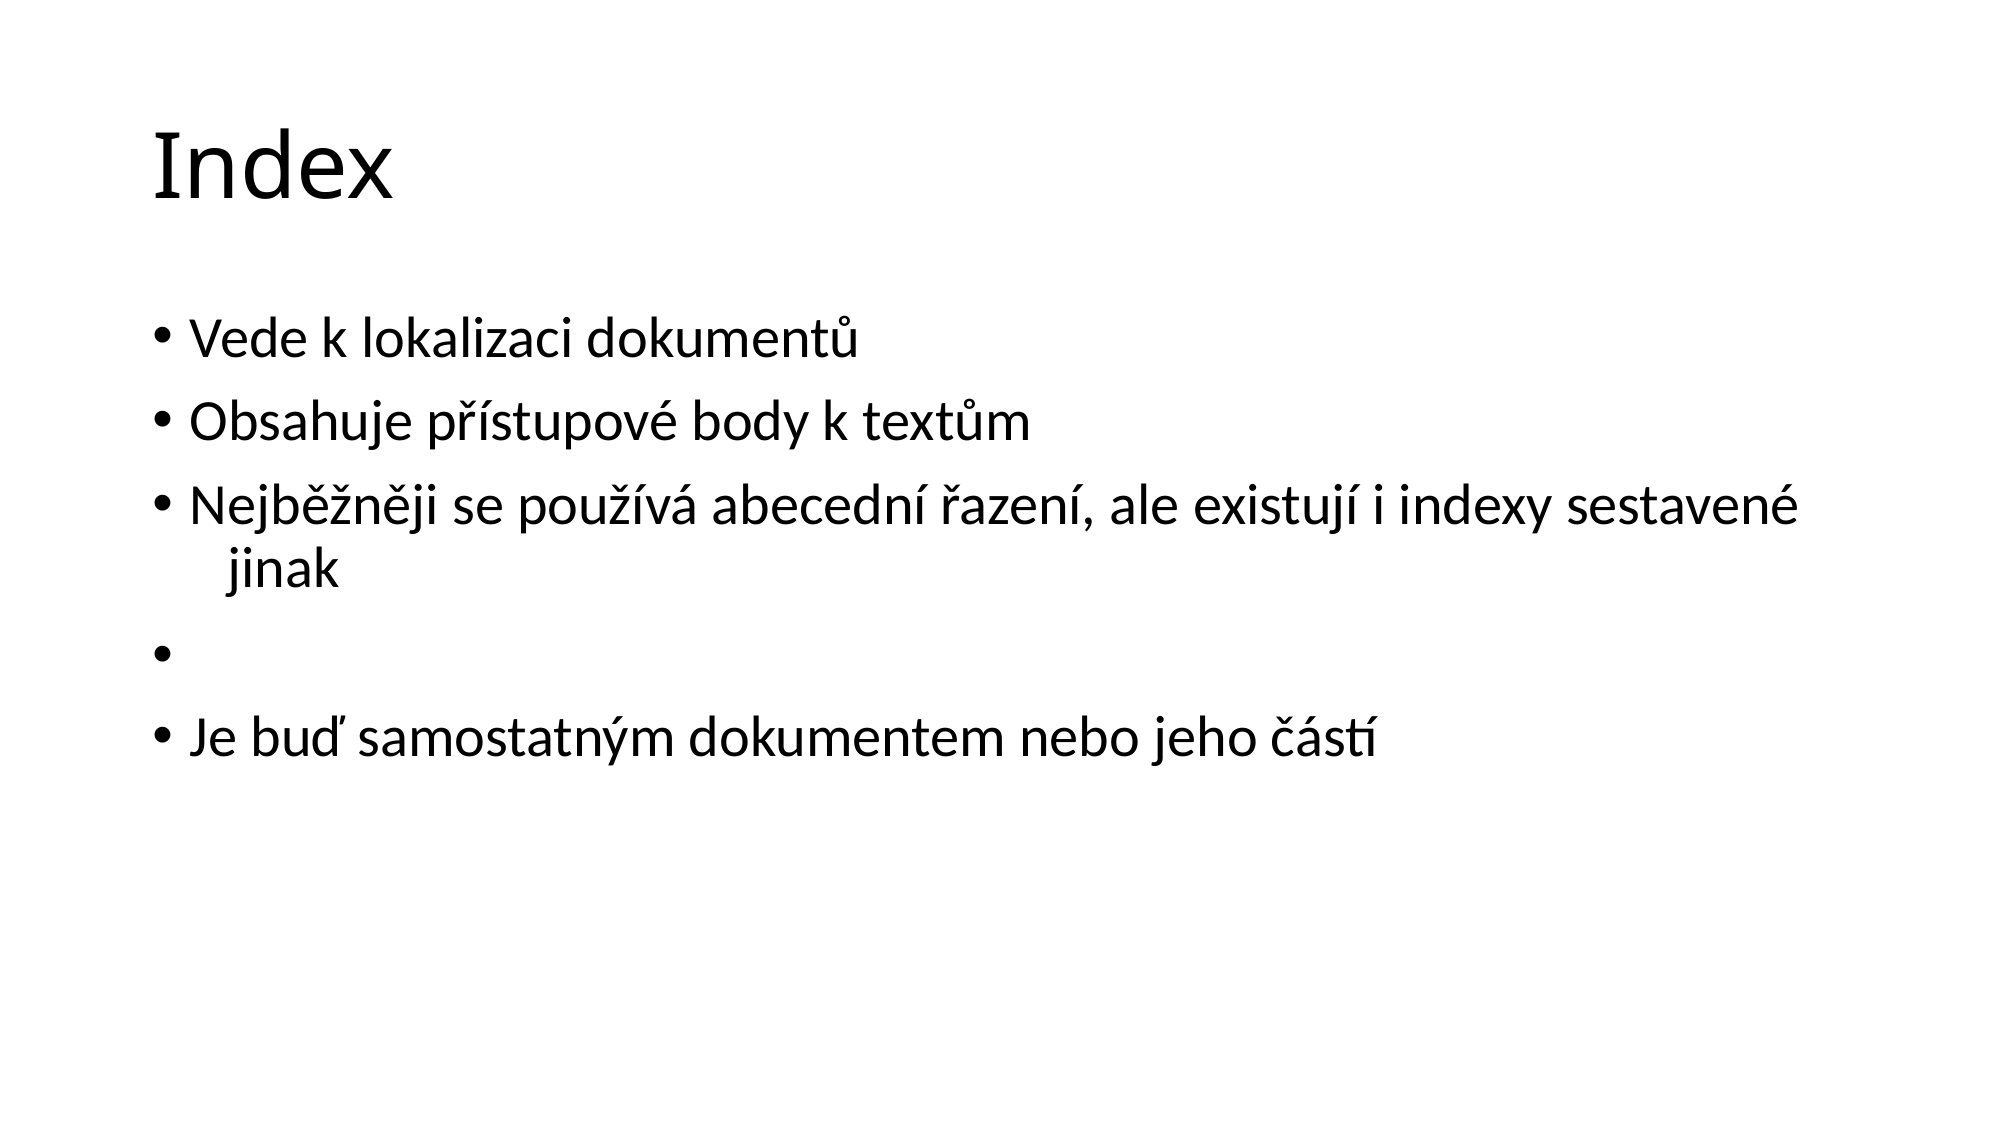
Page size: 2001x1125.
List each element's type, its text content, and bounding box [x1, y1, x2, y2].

title Index [137, 59, 1863, 278]
list Vede k lokalizaci dokumentů Obsahuje přístupové body k textům Nejběžněji se používá abecední řazení, ale existují i indexy sestavené jinak Je buď samostatným dokumentem nebo jeho částí [137, 299, 1863, 1014]
